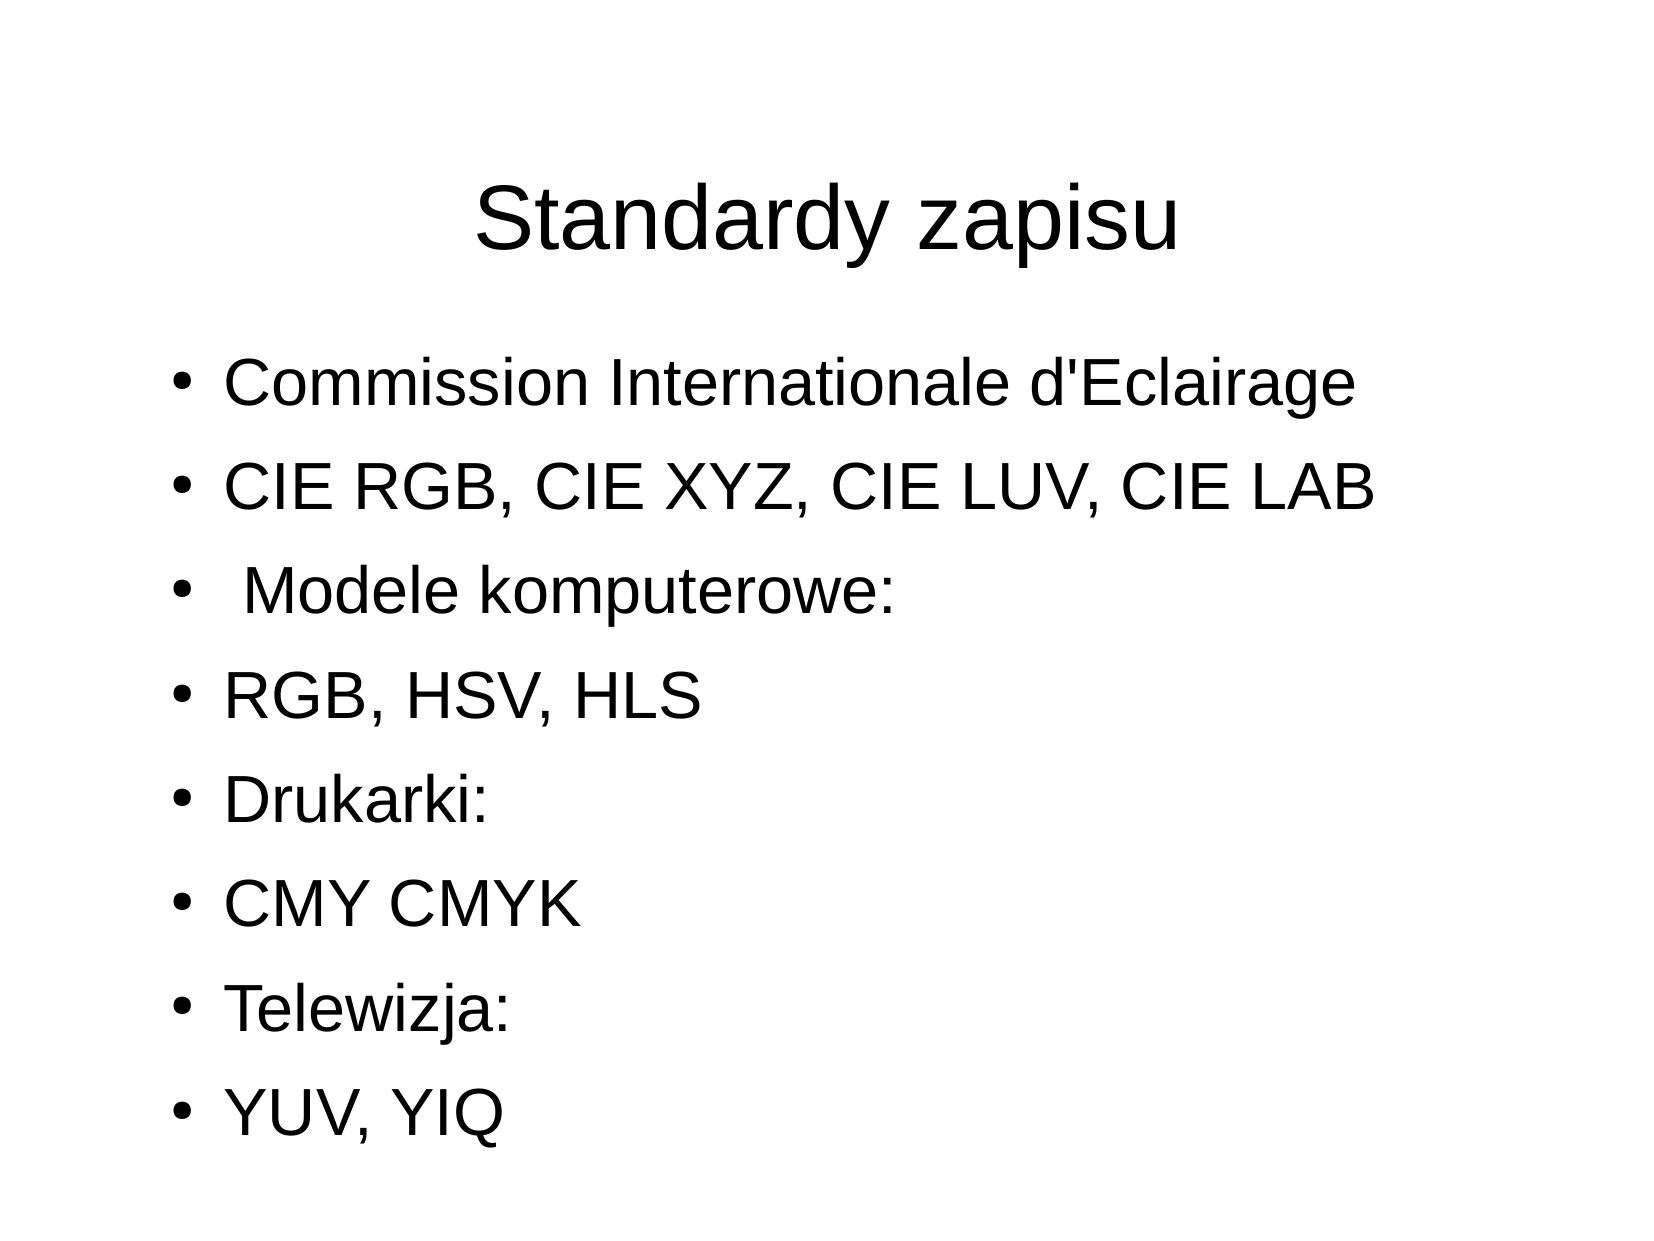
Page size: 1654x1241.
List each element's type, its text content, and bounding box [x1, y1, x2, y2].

title Standardy zapisu [121, 114, 1534, 322]
list Commission Internationale d'Eclairage CIE RGB, CIE XYZ, CIE LUV, CIE LAB Modele komputerowe: RGB, HSV, HLS Drukarki: CMY CMYK Telewizja: YUV, YIQ [152, 344, 1534, 1150]
